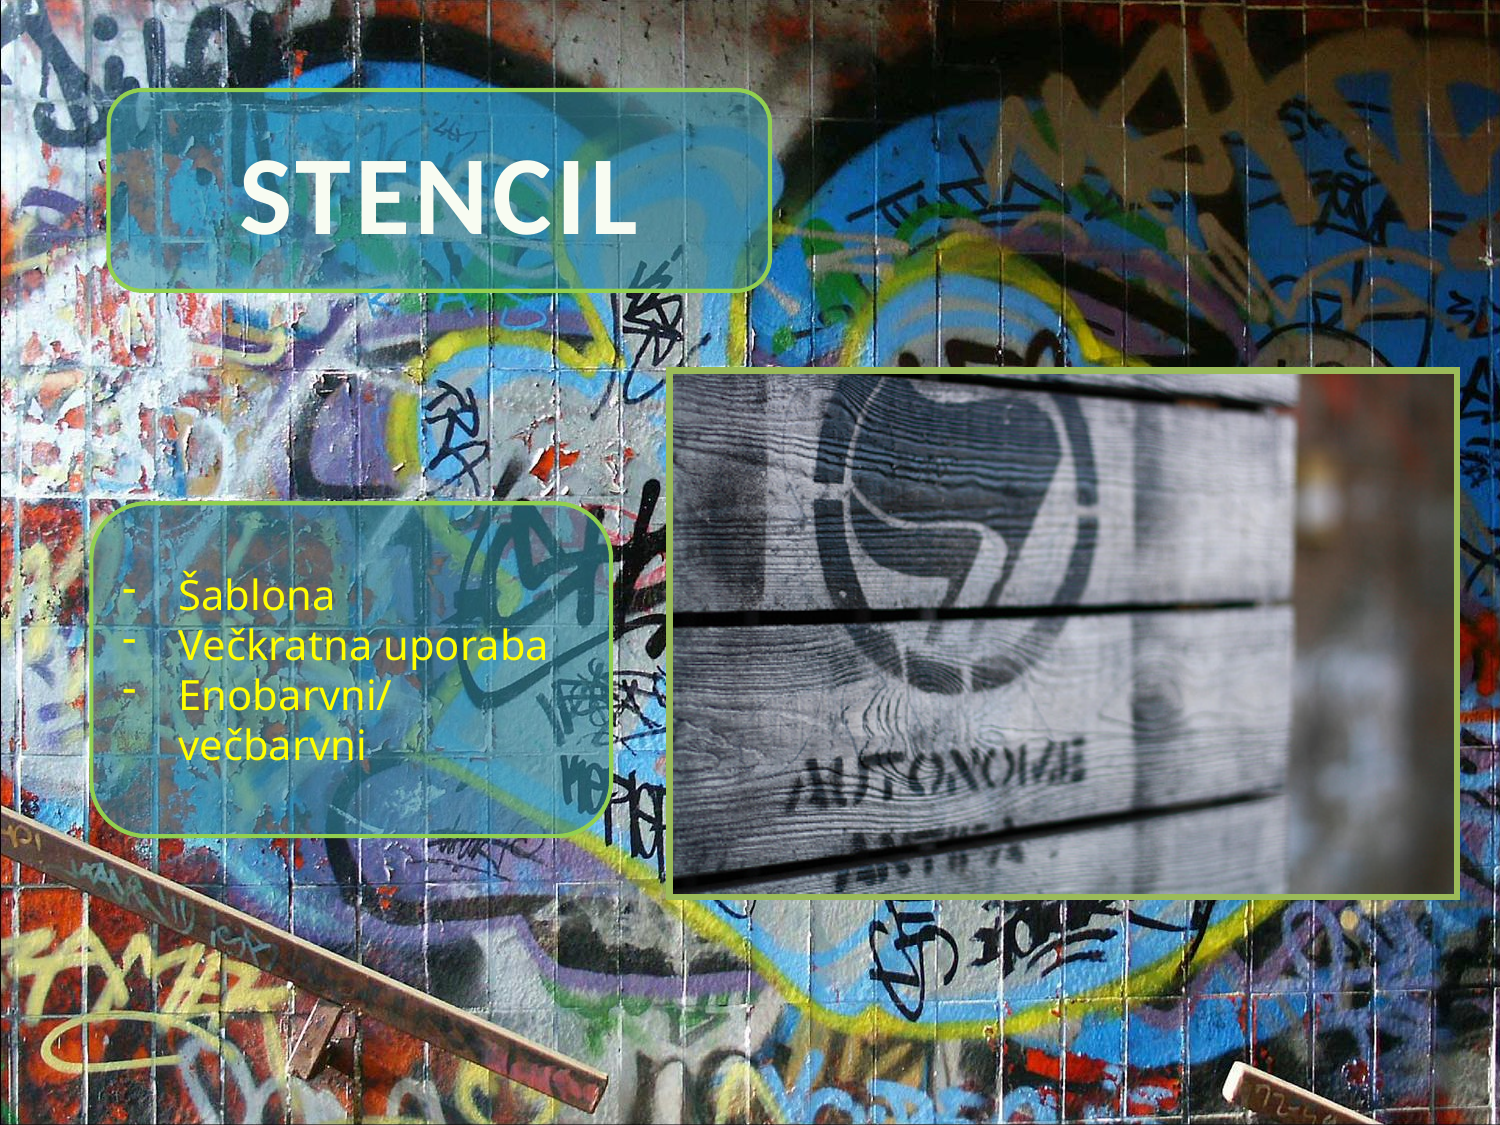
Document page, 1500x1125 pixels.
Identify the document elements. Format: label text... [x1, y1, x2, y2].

text_box Šablona Večkratna uporaba Enobarvni/večbarvni [107, 561, 596, 827]
text_box [108, 90, 771, 291]
text_box [116, 827, 587, 837]
text_box STENCIL [224, 114, 654, 265]
picture [0, 0, 1500, 1125]
text_box [91, 503, 612, 820]
